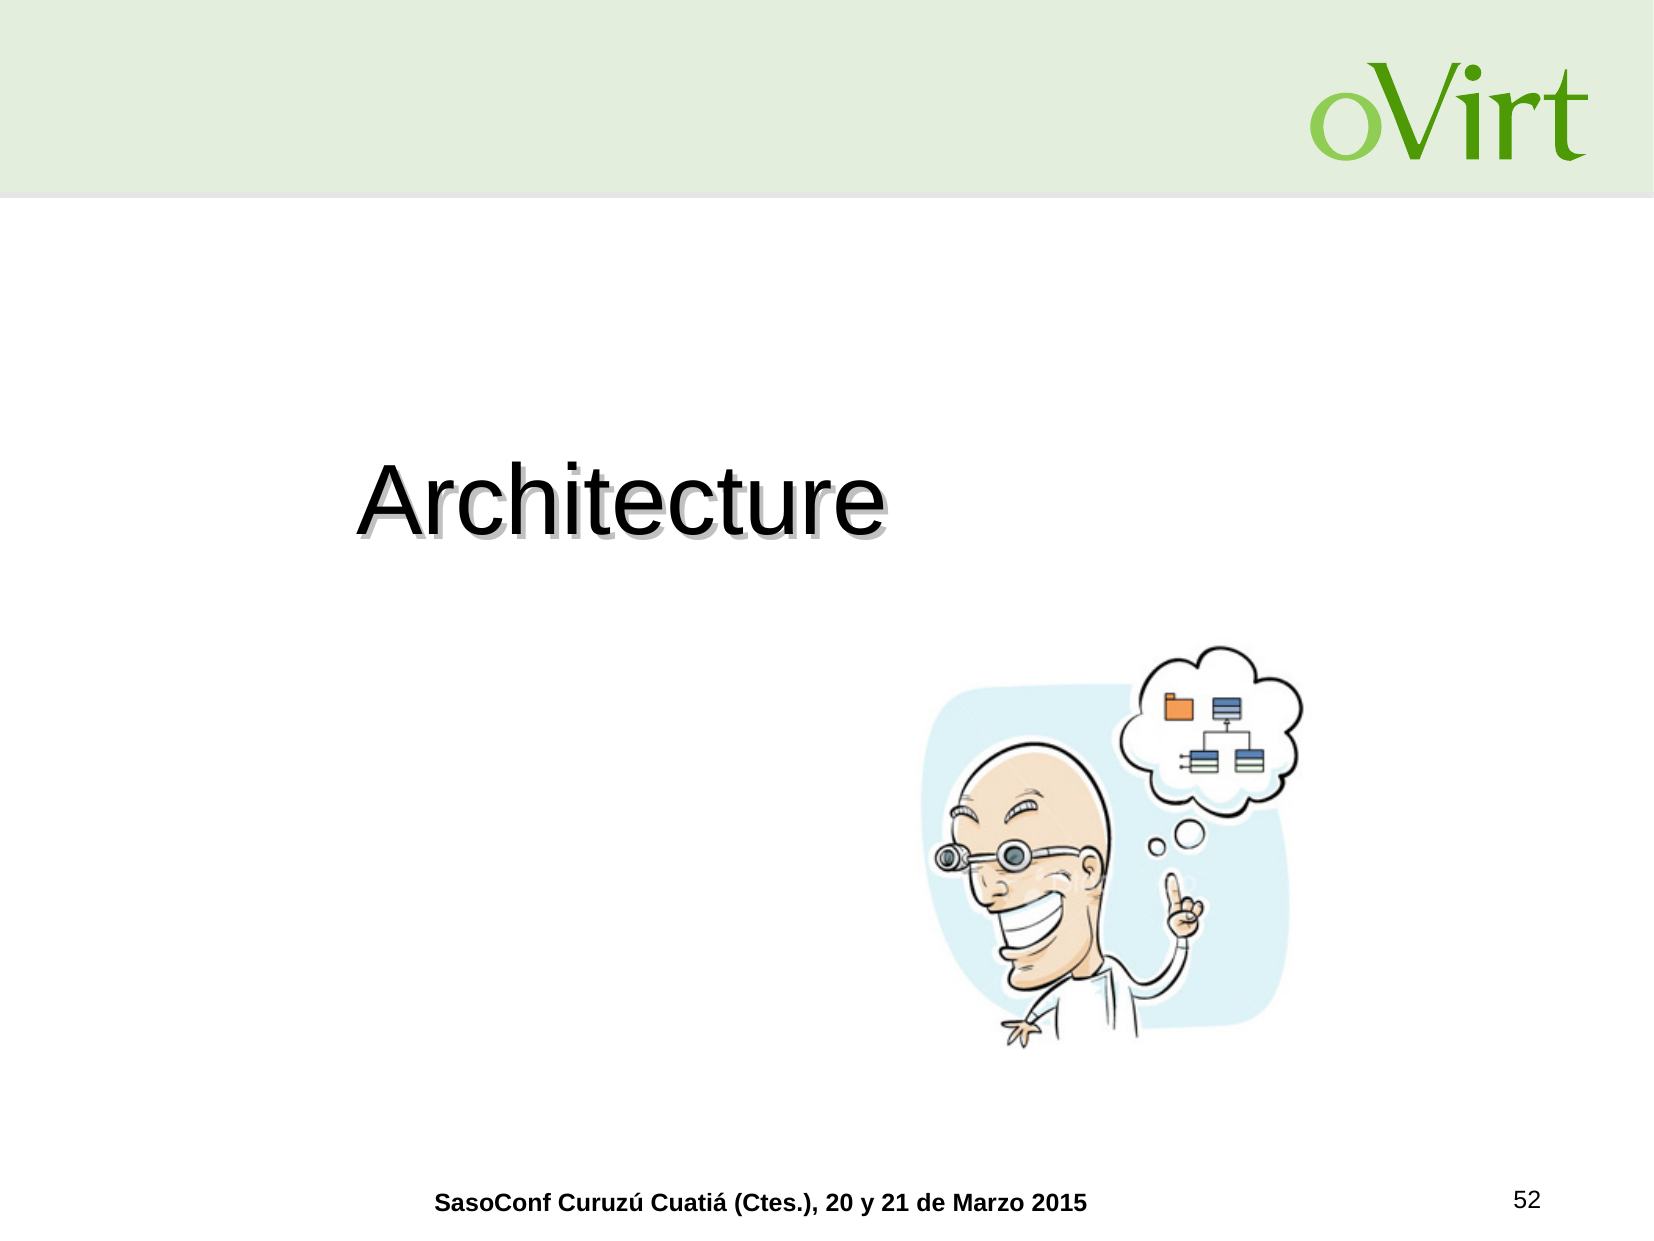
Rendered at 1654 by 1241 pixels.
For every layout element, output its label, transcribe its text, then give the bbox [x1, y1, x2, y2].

picture [915, 632, 1313, 1051]
subtitle Architecture [195, 300, 1051, 701]
